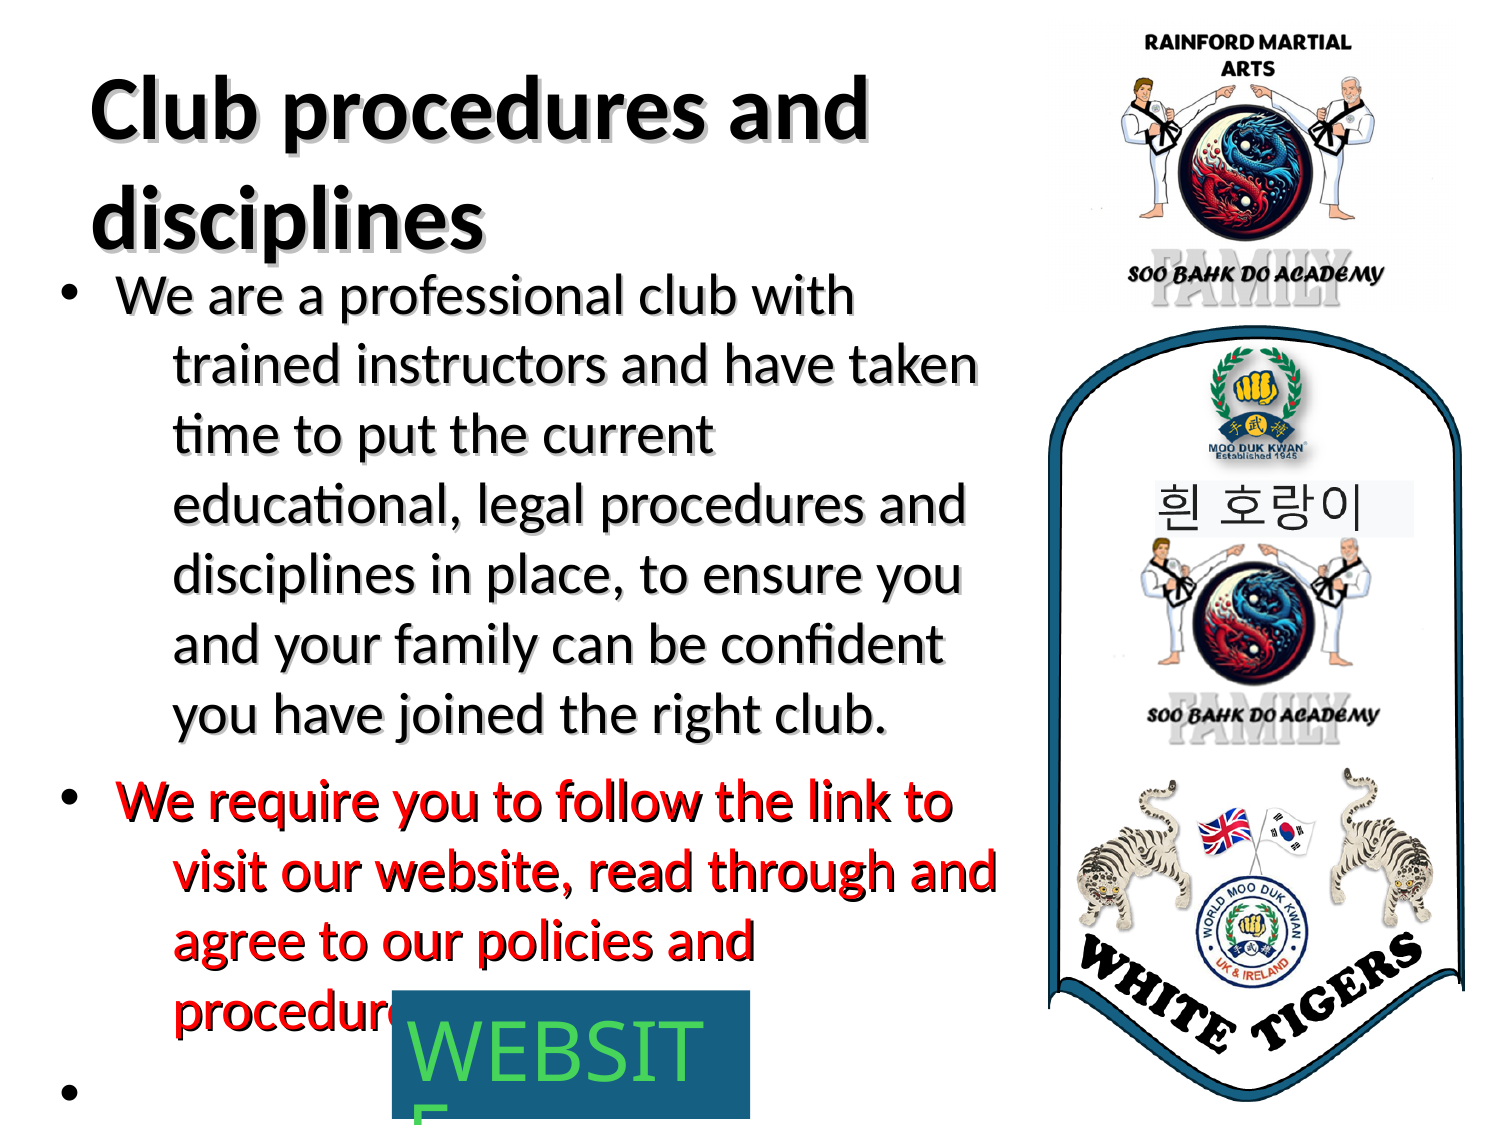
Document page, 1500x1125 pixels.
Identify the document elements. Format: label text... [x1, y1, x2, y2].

picture [1045, 18, 1456, 312]
picture [1021, 325, 1472, 1107]
list We are a professional club with trained instructors and have taken time to put the current educational, legal procedures and disciplines in place, to ensure you and your family can be confident you have joined the right club. We require you to follow the link to visit our website, read through and agree to our policies and procedures. [44, 248, 1035, 1061]
text_box WEBSITE [391, 990, 751, 1107]
title Club procedures and disciplines [15, 40, 947, 228]
